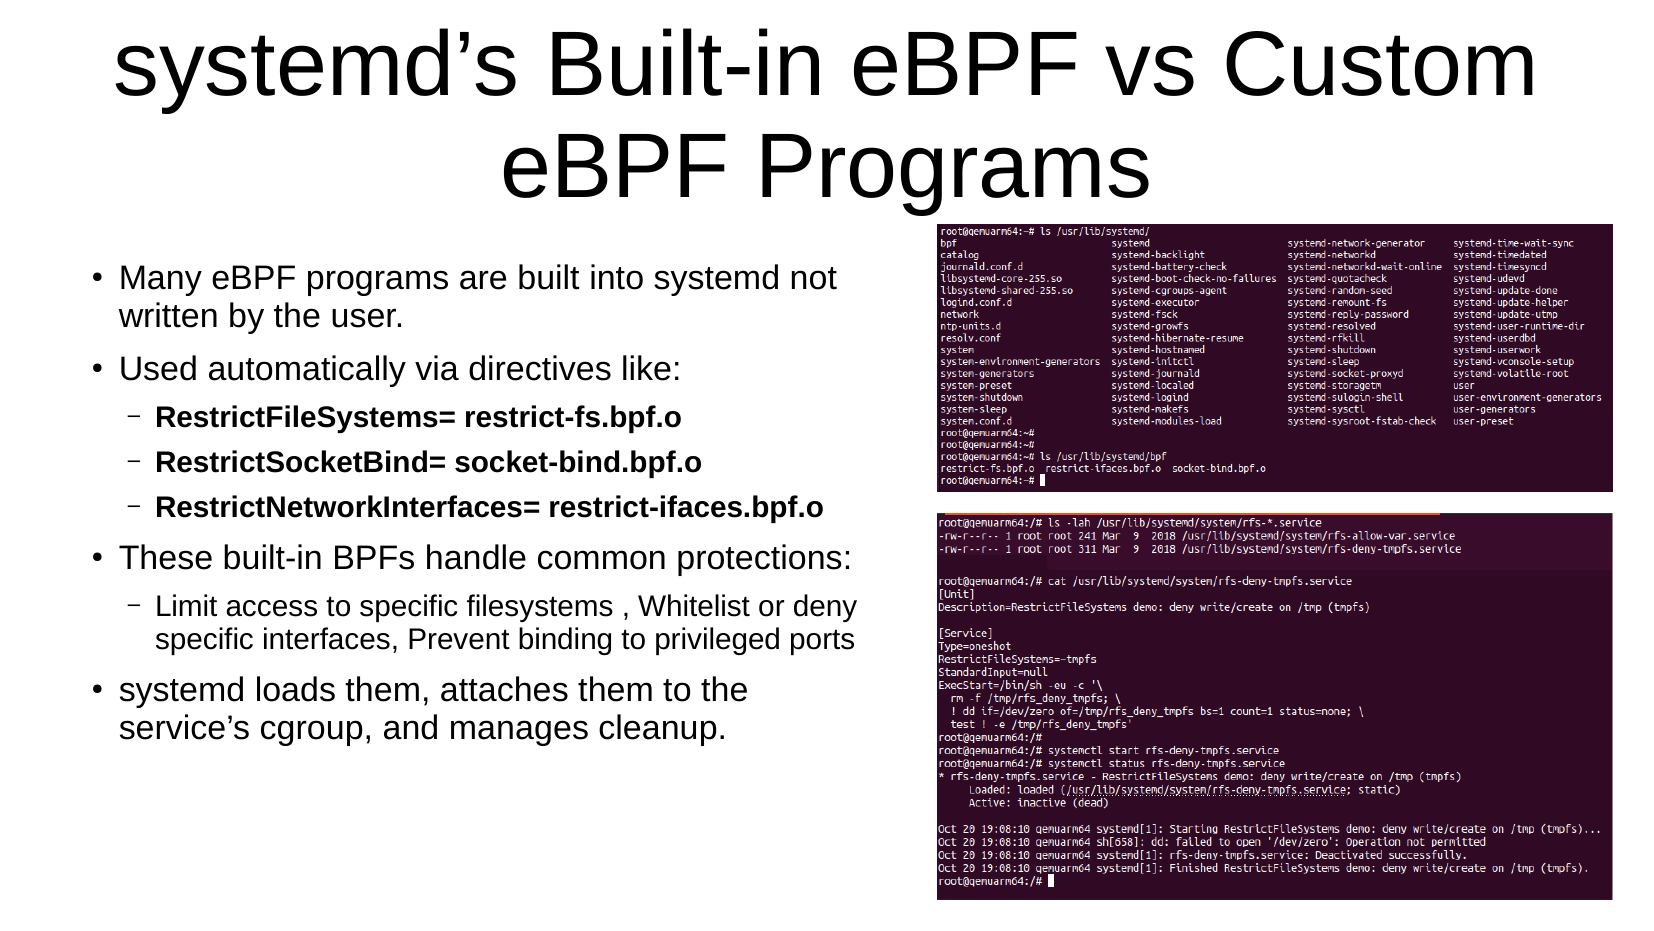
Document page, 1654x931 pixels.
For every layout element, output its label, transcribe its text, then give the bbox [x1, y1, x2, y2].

list Many eBPF programs are built into systemd not written by the user. Used automatically via directives like: RestrictFileSystems= restrict-fs.bpf.o RestrictSocketBind= socket-bind.bpf.o RestrictNetworkInterfaces= restrict-ifaces.bpf.o These built-in BPFs handle common protections: Limit access to specific filesystems , Whitelist or deny specific interfaces, Prevent binding to privileged ports systemd loads them, attaches them to the service’s cgroup, and manages cleanup. [82, 258, 863, 799]
picture [937, 224, 1613, 492]
title systemd’s Built-in eBPF vs Custom eBPF Programs [82, 12, 1571, 218]
picture [937, 513, 1613, 901]
